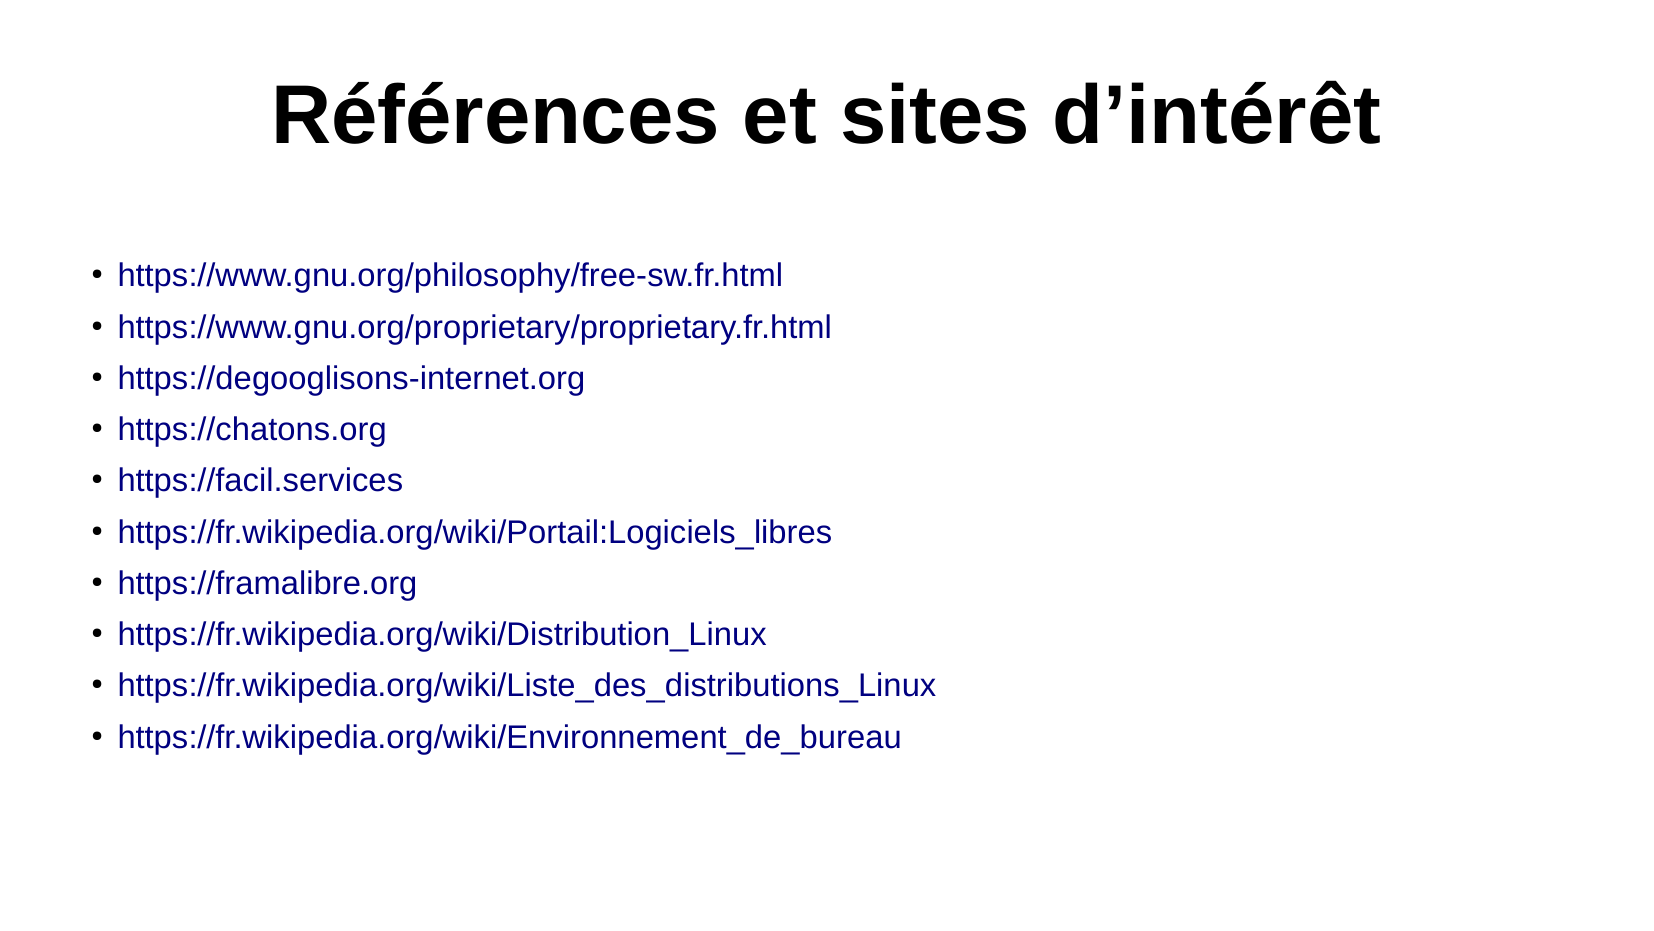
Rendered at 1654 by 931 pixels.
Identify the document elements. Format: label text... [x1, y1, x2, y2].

title Références et sites d’intérêt [82, 37, 1571, 193]
list https://www.gnu.org/philosophy/free-sw.fr.html https://www.gnu.org/proprietary/proprietary.fr.html https://degooglisons-internet.org https://chatons.org https://facil.services https://fr.wikipedia.org/wiki/Portail:Logiciels_libres https://framalibre.org https://fr.wikipedia.org/wiki/Distribution_Linux https://fr.wikipedia.org/wiki/Liste_des_distributions_Linux https://fr.wikipedia.org/wiki/Environnement_de_bureau [82, 217, 1571, 758]
